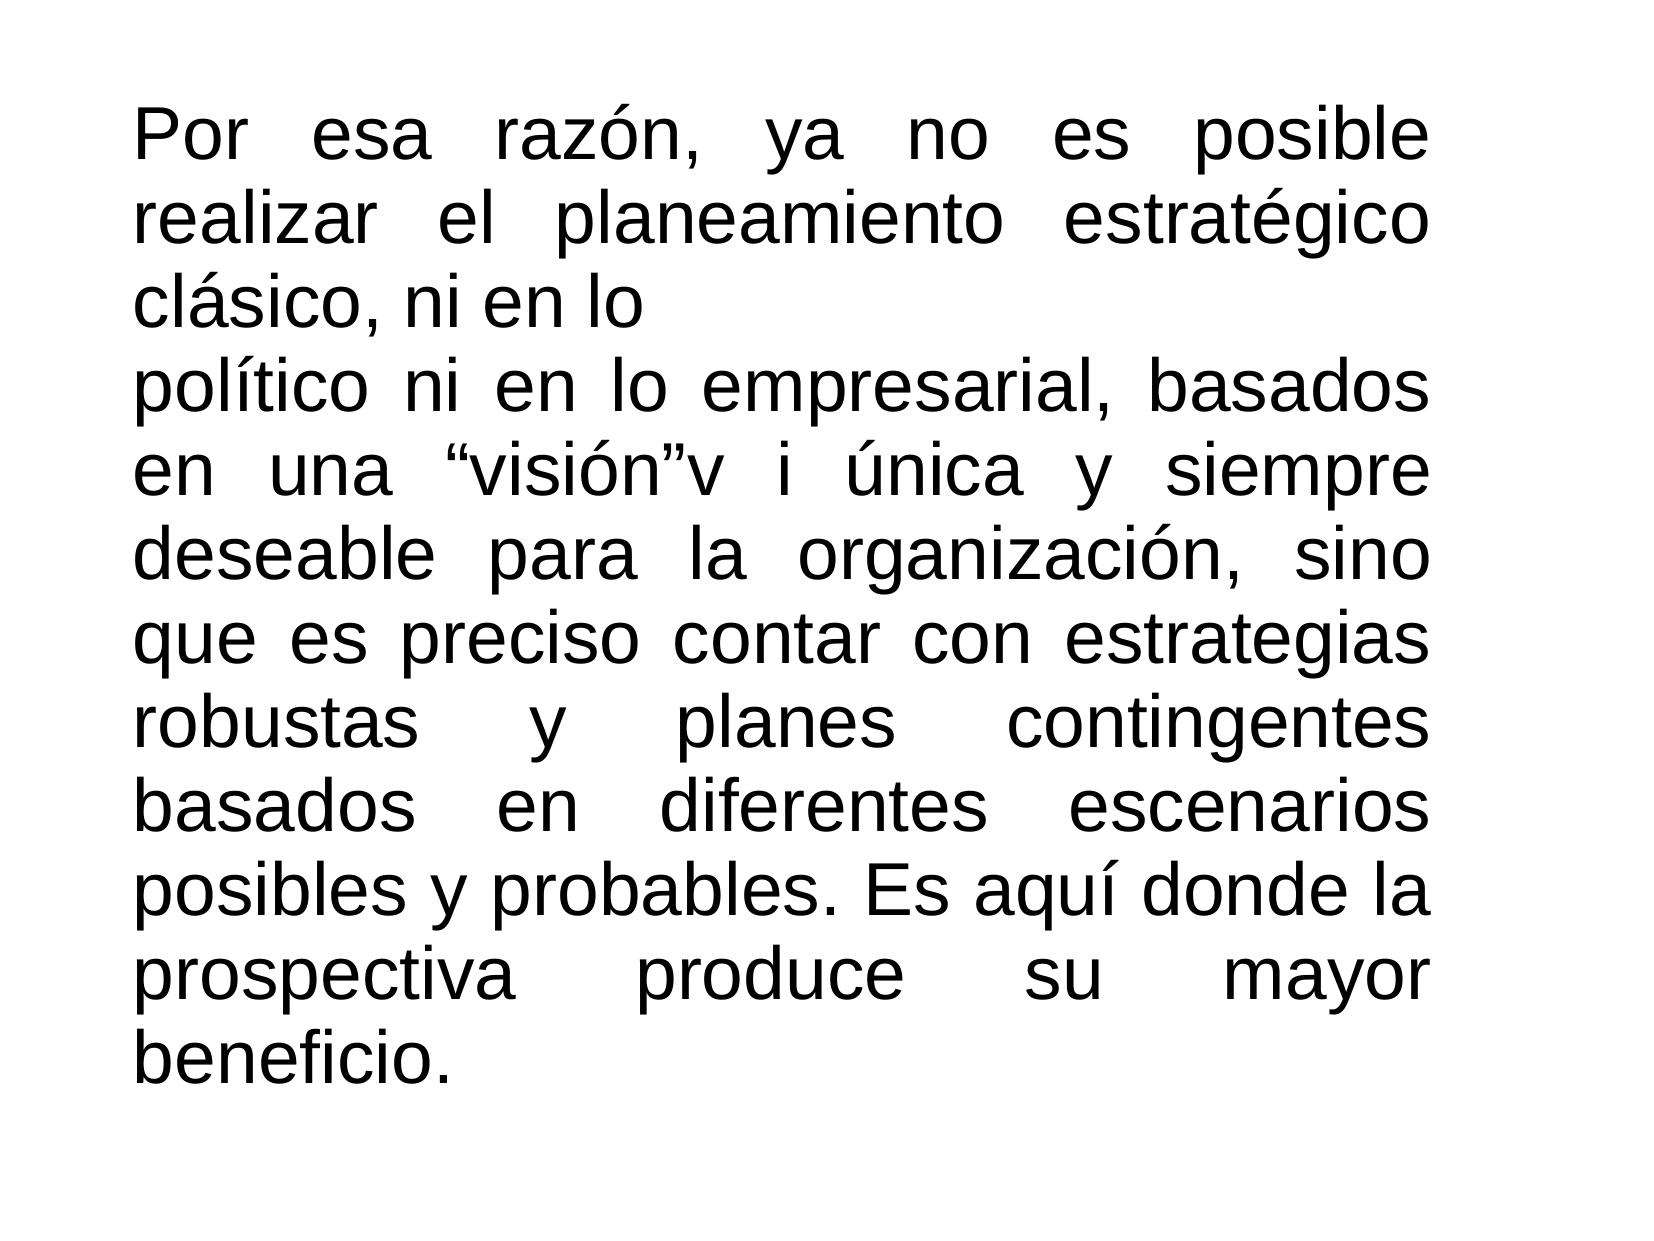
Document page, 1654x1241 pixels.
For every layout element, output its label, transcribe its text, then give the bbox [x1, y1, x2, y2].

text_box Por esa razón, ya no es posible realizar el planeamiento estratégico clásico, ni en lo político ni en lo empresarial, basados en una “visión”v i única y siempre deseable para la organización, sino que es preciso contar con estrategias robustas y planes contingentes basados en diferentes escenarios posibles y probables. Es aquí donde la prospectiva produce su mayor beneficio. [118, 0, 1447, 1107]
